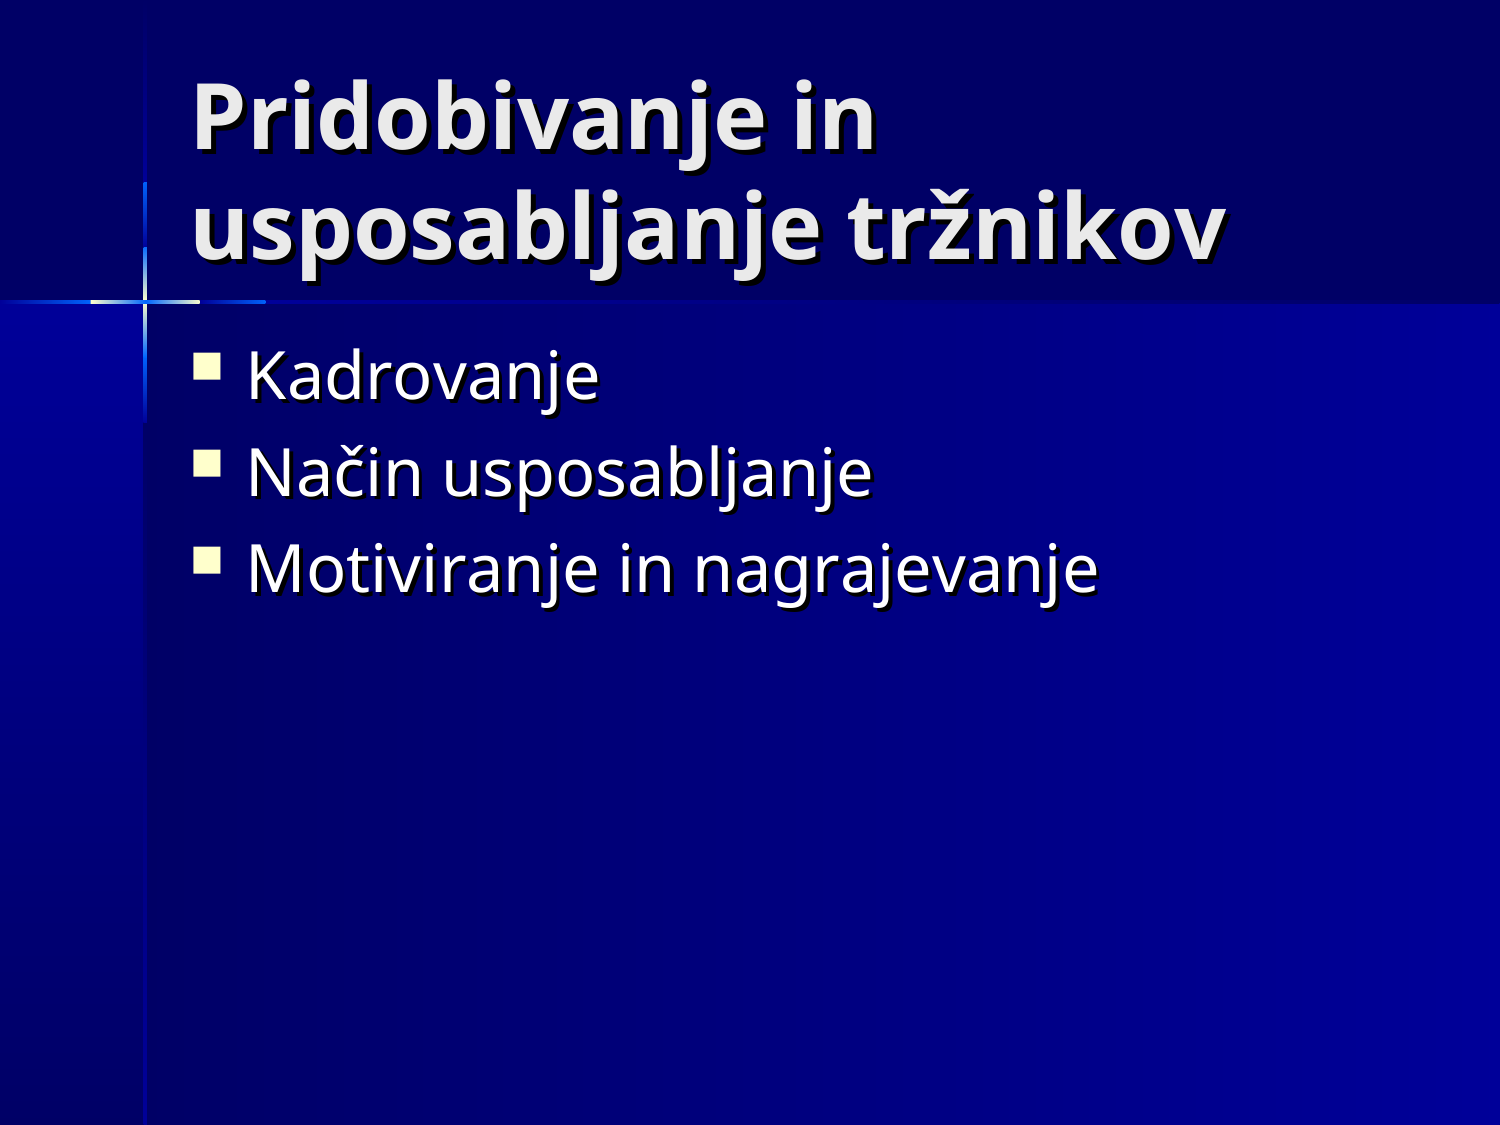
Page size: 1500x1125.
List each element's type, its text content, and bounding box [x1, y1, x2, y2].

list Kadrovanje Način usposabljanje Motiviranje in nagrajevanje [174, 324, 1413, 1001]
title Pridobivanje in usposabljanje tržnikov [174, 49, 1413, 286]
